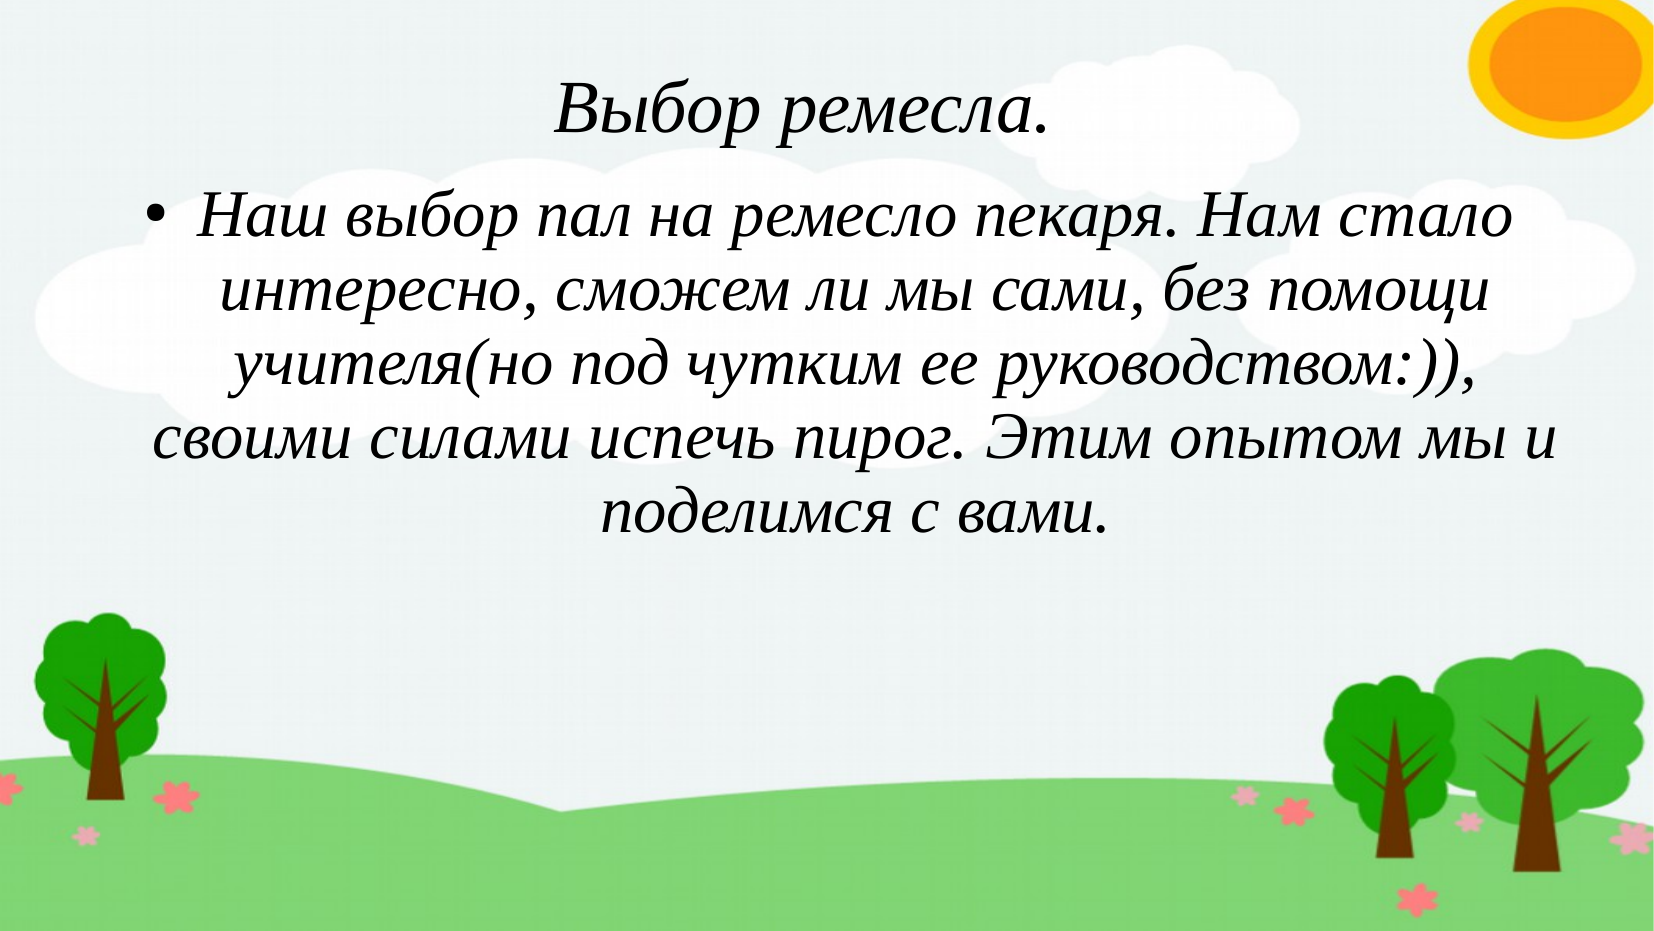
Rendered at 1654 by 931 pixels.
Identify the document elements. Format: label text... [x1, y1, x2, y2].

picture [0, 0, 1654, 931]
title Выбор ремесла. [59, 37, 1548, 178]
list Наш выбор пал на ремесло пекаря. Нам стало интересно, сможем ли мы сами, без помощи учителя(но под чутким ее руководством:)), своими силами испечь пирог. Этим опытом мы и поделимся с вами. [76, 177, 1565, 698]
